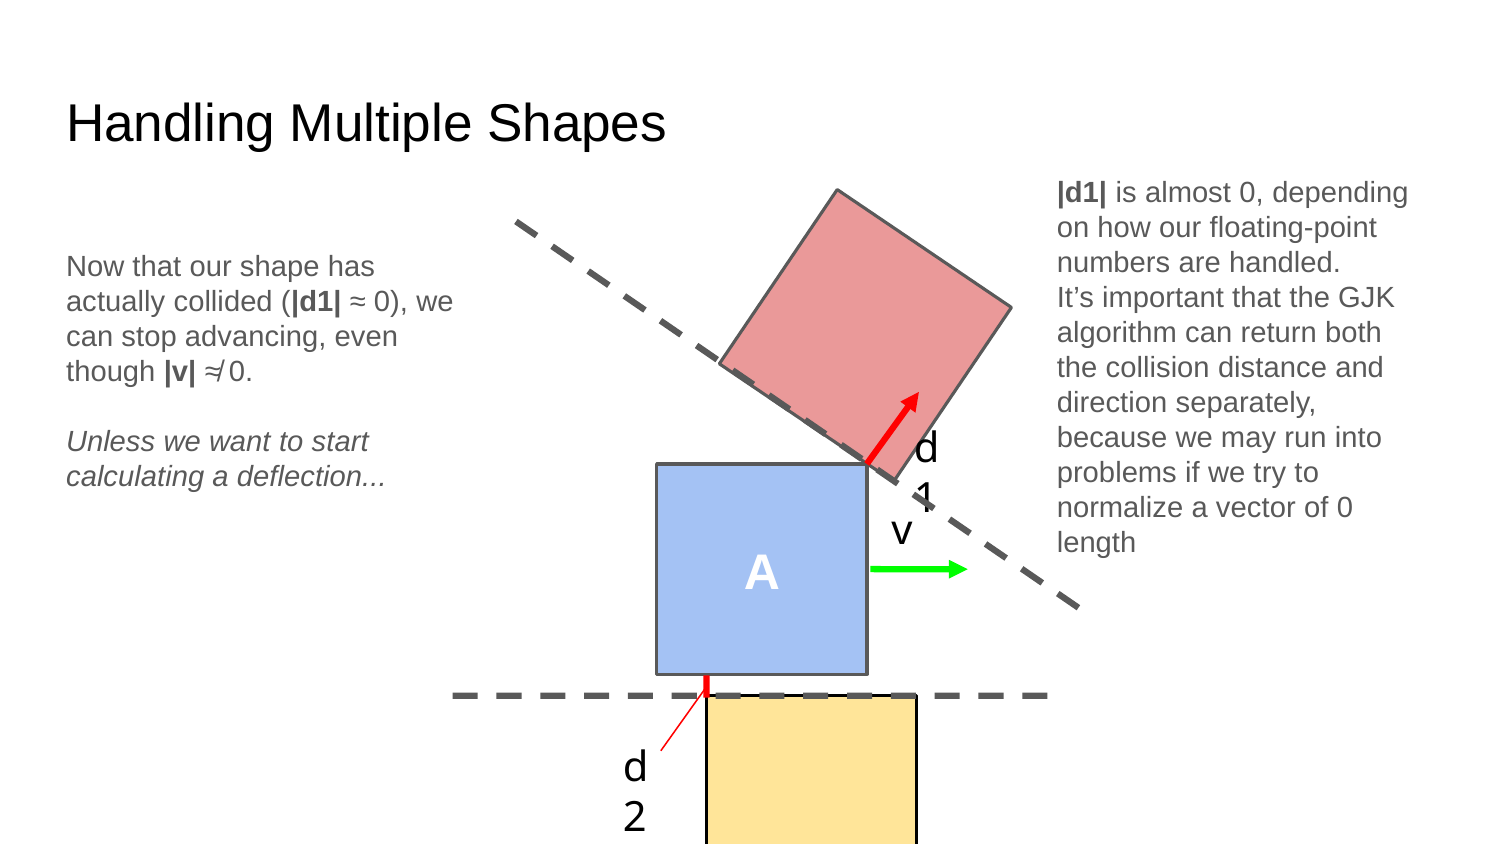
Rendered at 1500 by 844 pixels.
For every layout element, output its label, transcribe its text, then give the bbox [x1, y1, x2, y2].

text_box Now that our shape has actually collided (|d1| ≈ 0), we can stop advancing, even though |v| ≉ 0. Unless we want to start calculating a deflection... [51, 232, 495, 507]
title Handling Multiple Shapes [51, 72, 1449, 167]
text_box |d1| is almost 0, depending on how our floating-point numbers are handled. It’s important that the GJK algorithm can return both the collision distance and direction separately, because we may run into problems if we try to normalize a vector of 0 length [1041, 158, 1439, 573]
text_box d1 [898, 406, 971, 537]
text_box d1 [898, 406, 904, 414]
text_box [870, 428, 898, 478]
text_box [706, 695, 917, 844]
text_box A [656, 463, 867, 675]
text_box v [876, 487, 929, 568]
text_box d2 [607, 724, 680, 844]
text_box [719, 189, 1012, 462]
